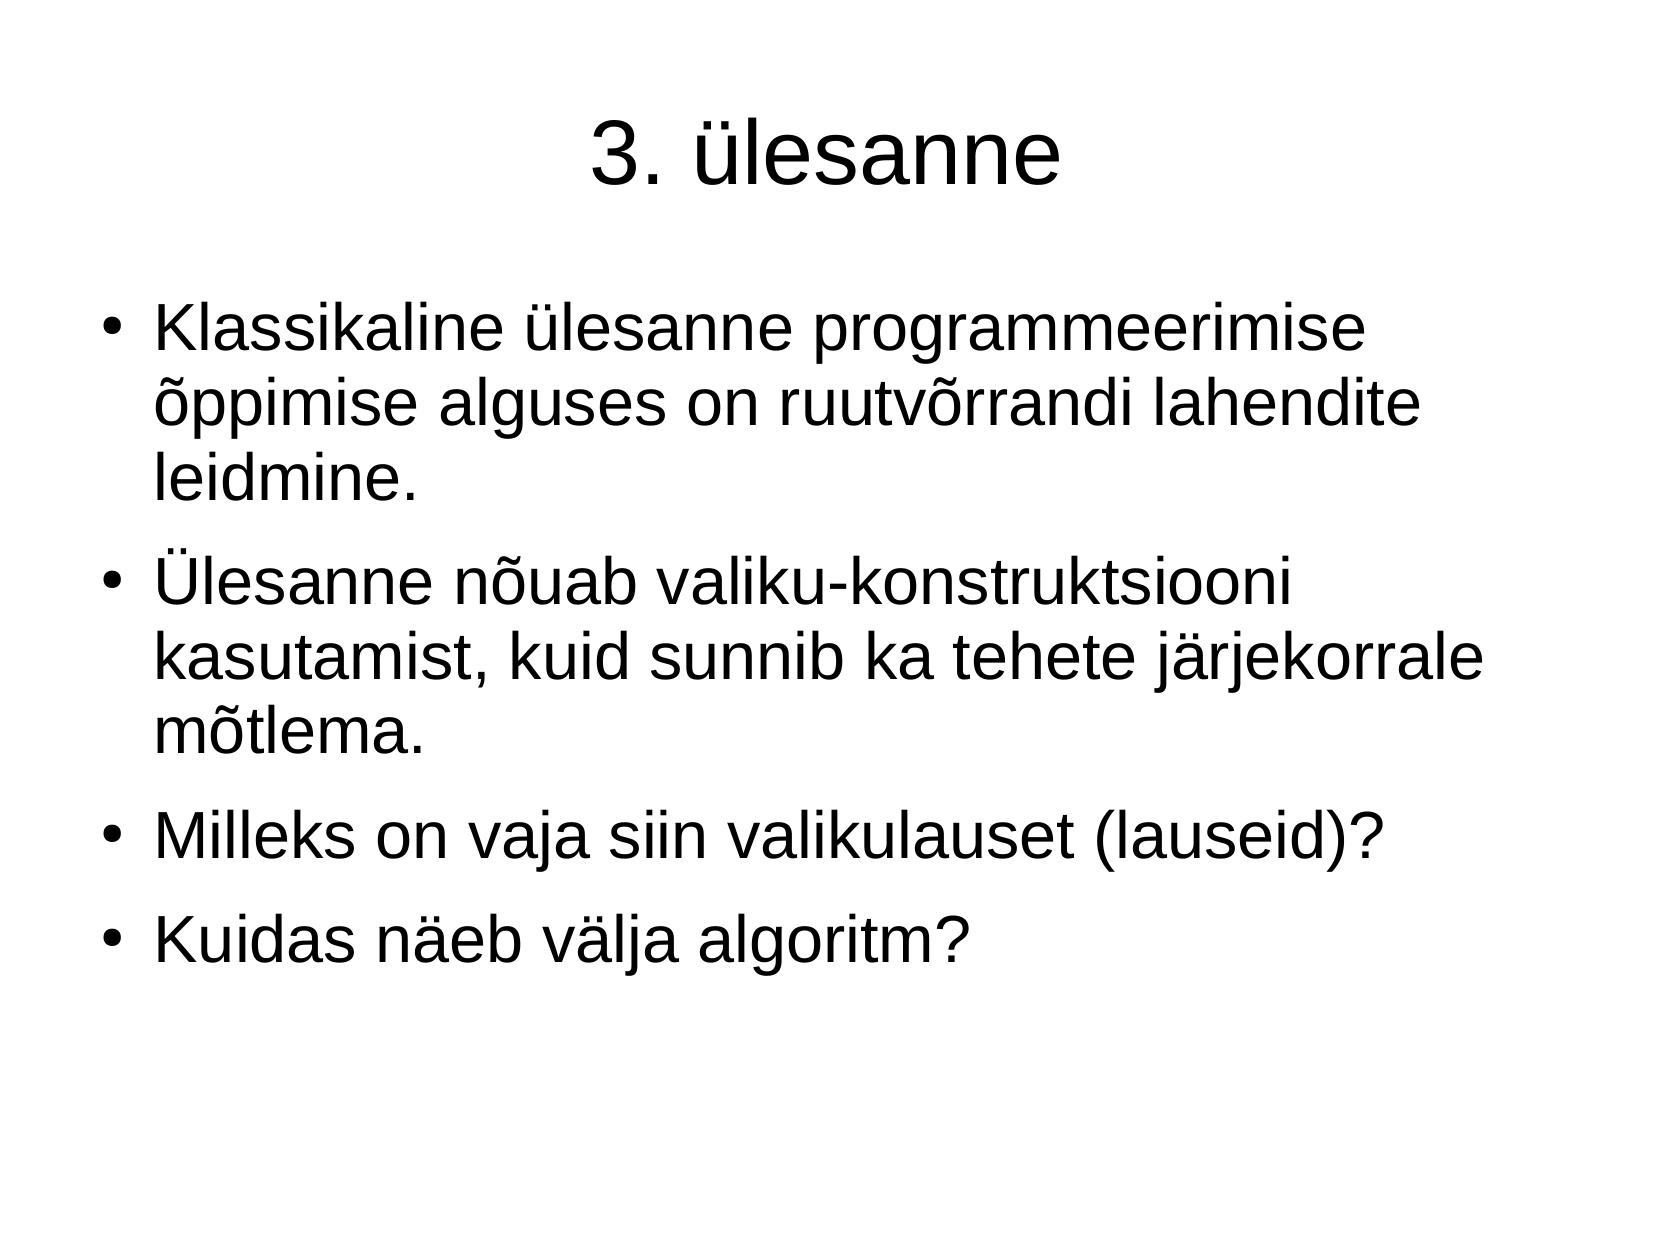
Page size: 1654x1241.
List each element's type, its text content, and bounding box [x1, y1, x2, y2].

list Klassikaline ülesanne programmeerimise õppimise alguses on ruutvõrrandi lahendite leidmine. Ülesanne nõuab valiku-konstruktsiooni kasutamist, kuid sunnib ka tehete järjekorrale mõtlema. Milleks on vaja siin valikulauset (lauseid)? Kuidas näeb välja algoritm? [82, 290, 1571, 1094]
title 3. ülesanne [82, 56, 1571, 250]
